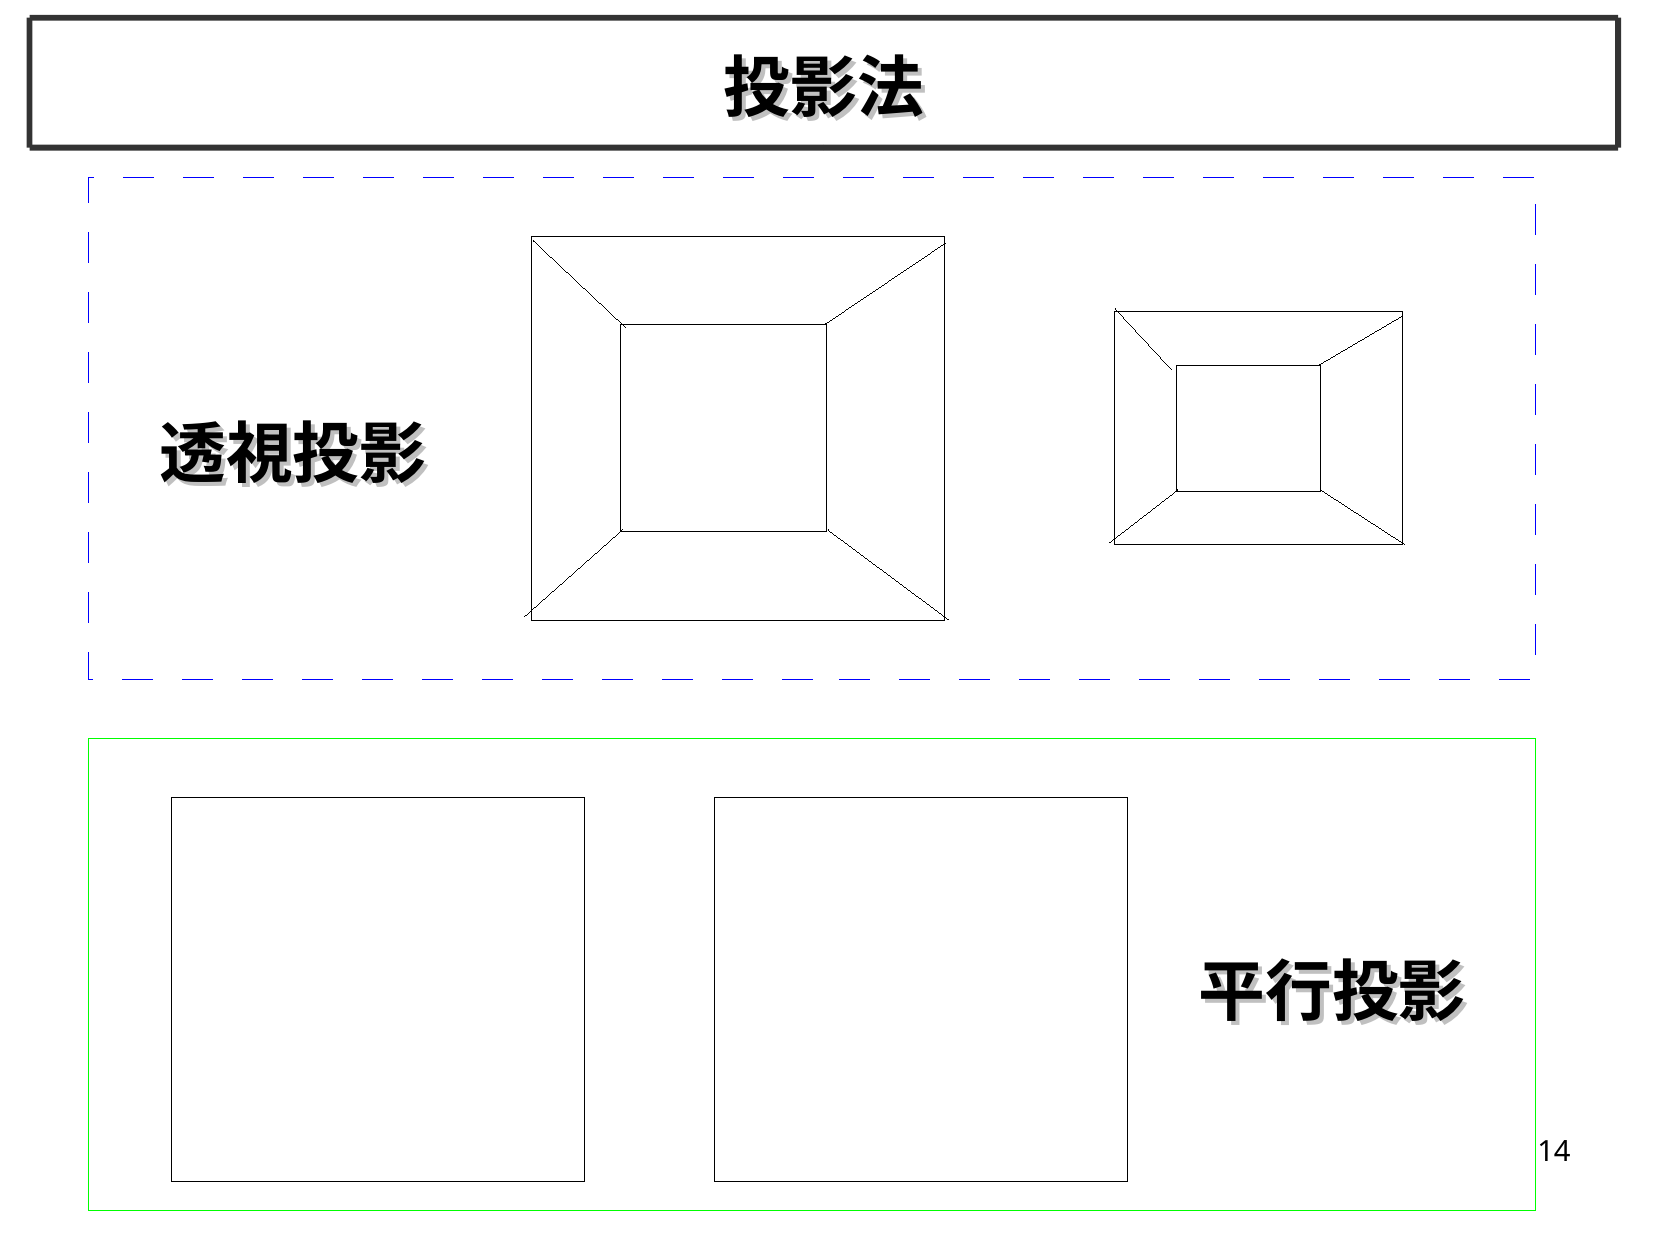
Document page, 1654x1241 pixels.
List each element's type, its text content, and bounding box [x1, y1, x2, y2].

text_box 透視投影 [144, 393, 473, 480]
text_box 投影法 [29, 17, 1619, 148]
text_box 平行投影 [1184, 930, 1506, 1018]
